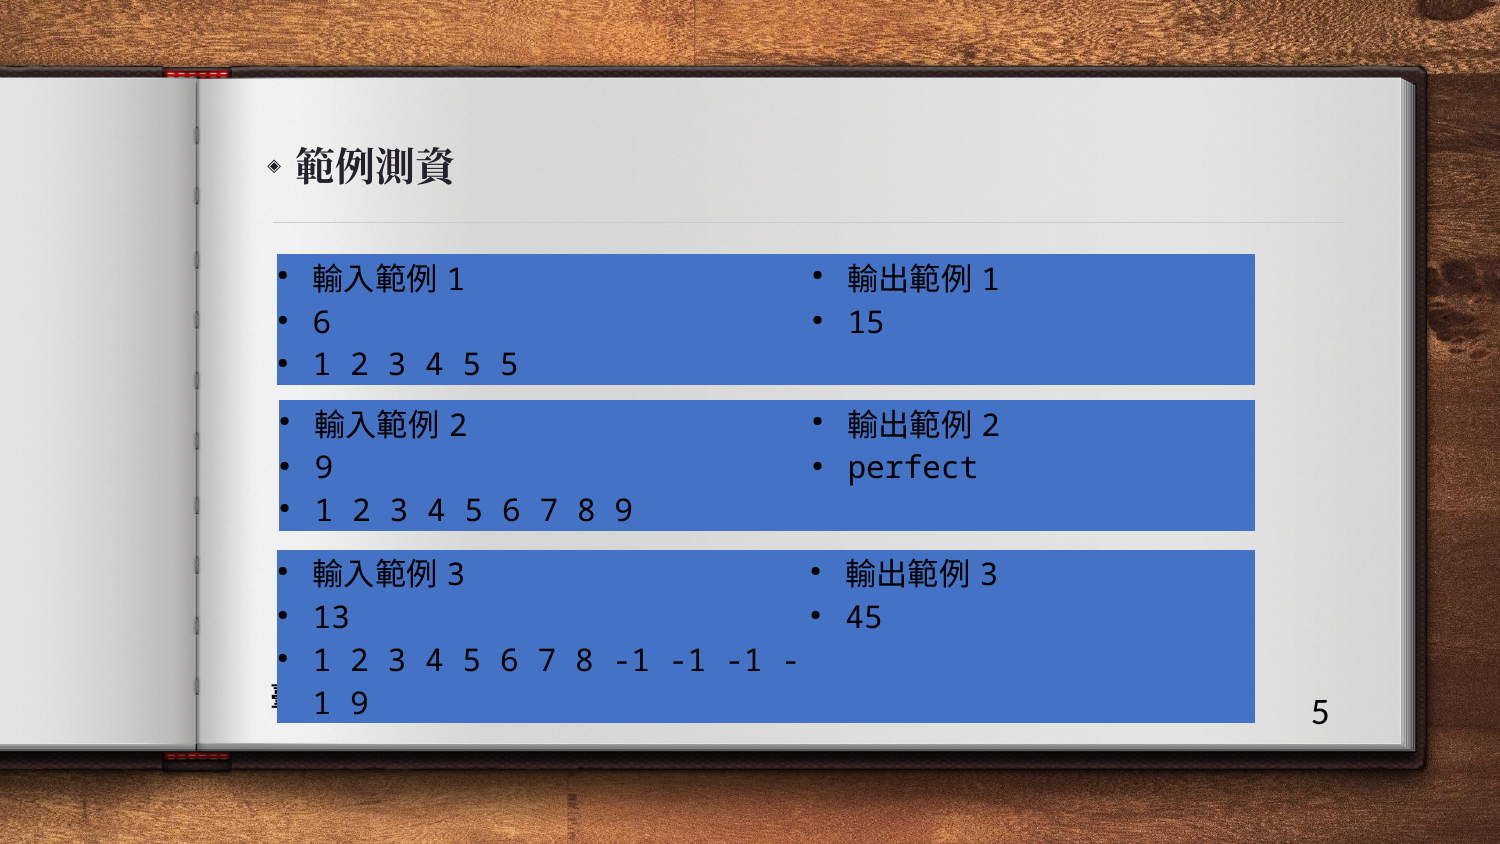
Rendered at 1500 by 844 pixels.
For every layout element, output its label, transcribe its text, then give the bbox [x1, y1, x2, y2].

list 範例測資 [252, 126, 1194, 205]
table_header 輸出範例1 15 [812, 254, 1255, 385]
table_header 輸入範例1 6 1 2 3 4 5 5 [277, 254, 812, 385]
table_header 輸出範例2 perfect [812, 400, 1255, 531]
table_header 輸出範例3 45 [810, 550, 1255, 723]
table_header 輸入範例2 9 1 2 3 4 5 6 7 8 9 [279, 400, 812, 531]
text_box [1295, 672, 1386, 737]
table_header 輸入範例3 13 1 2 3 4 5 6 7 8 -1 -1 -1 -1 9 [277, 550, 810, 723]
